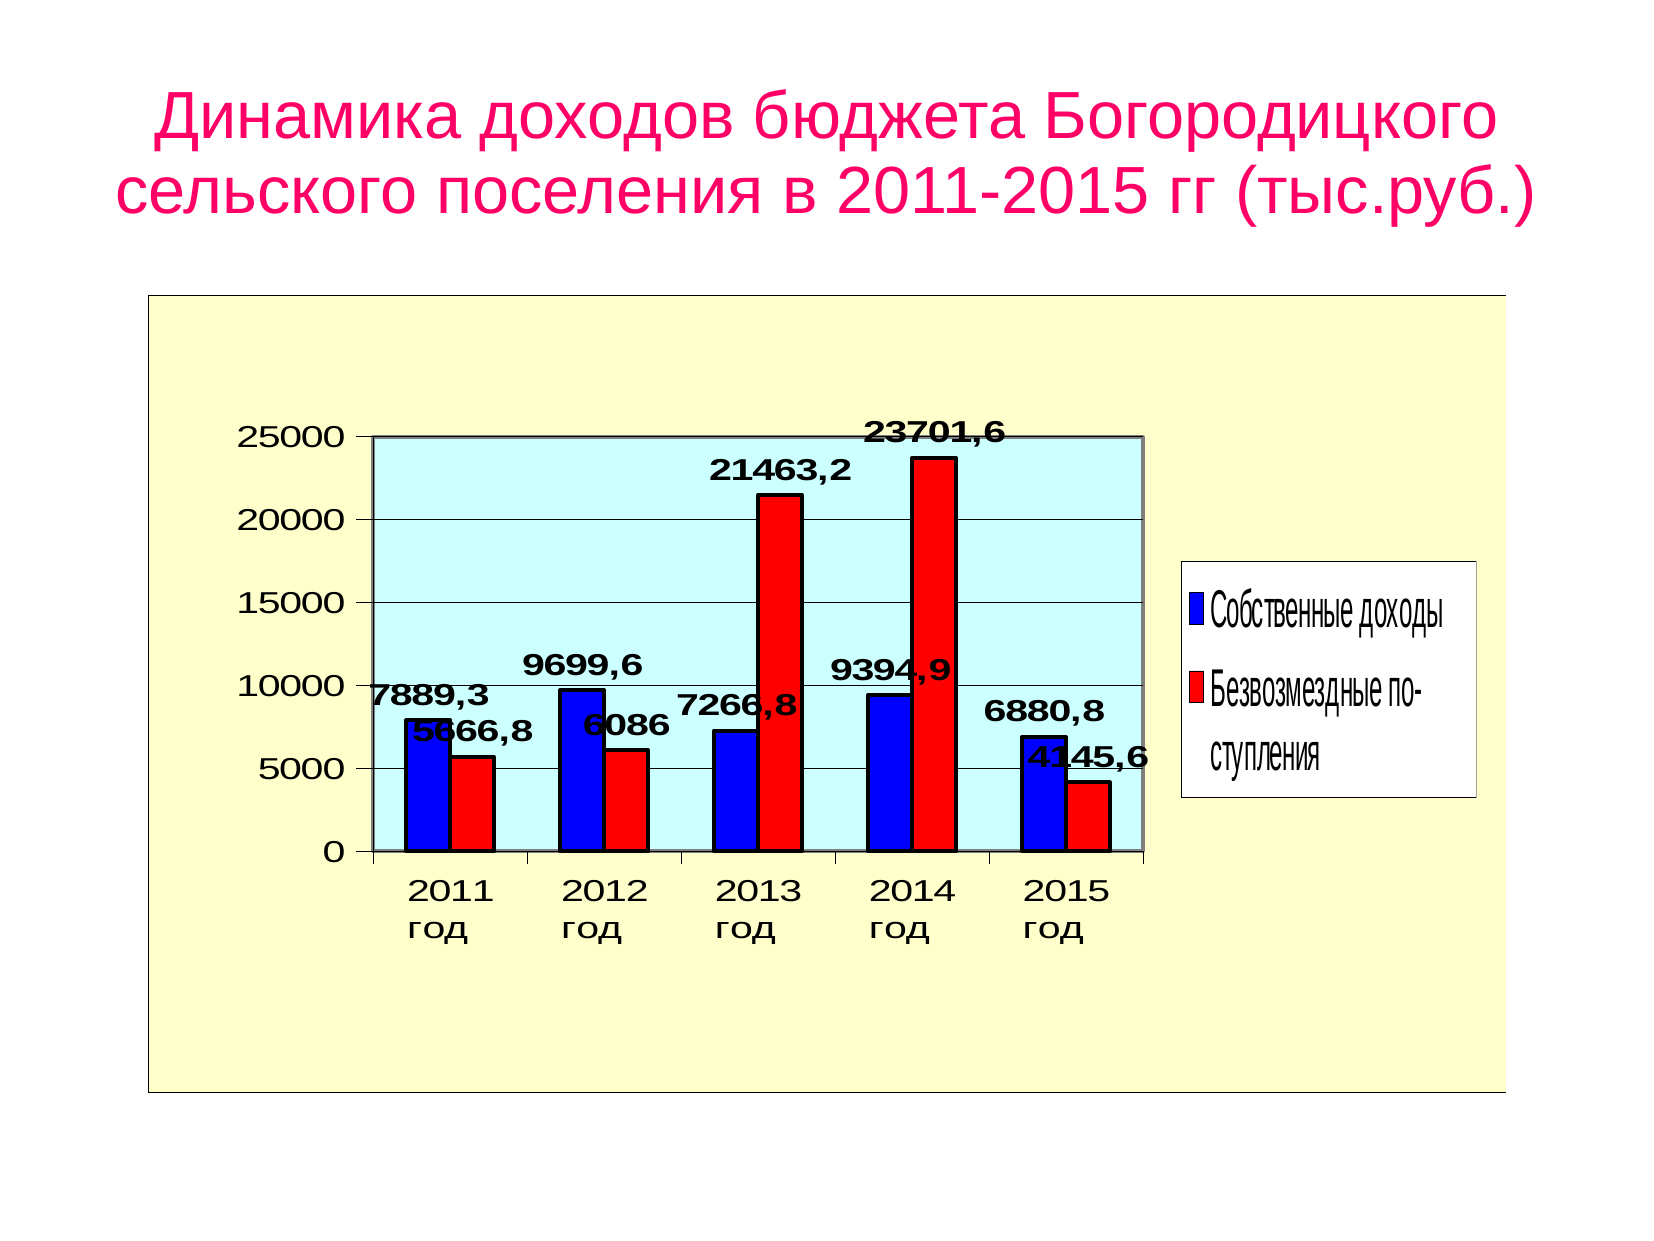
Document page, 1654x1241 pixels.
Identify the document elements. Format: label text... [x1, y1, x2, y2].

title Динамика доходов бюджета Богородицкого сельского поселения в 2011-2015 гг (тыс.руб.) [82, 49, 1571, 257]
picture [147, 295, 1506, 1093]
